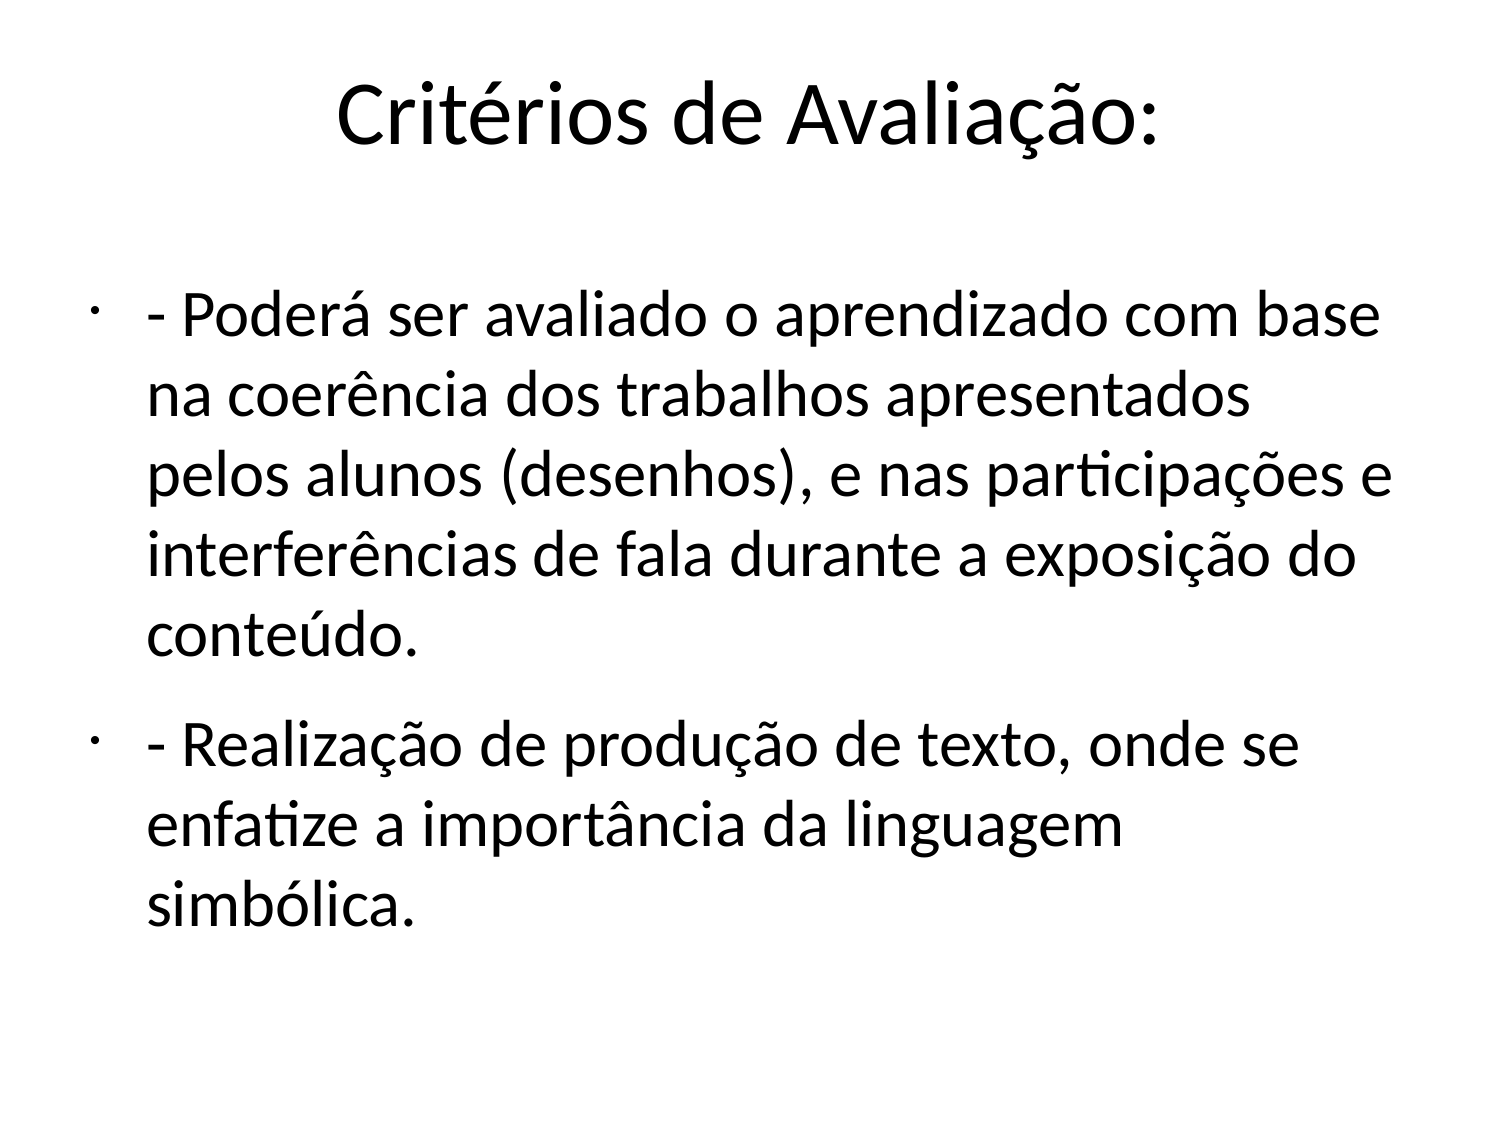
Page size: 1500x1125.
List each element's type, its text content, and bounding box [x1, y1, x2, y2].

title Critérios de Avaliação: [75, 45, 1425, 233]
list - Poderá ser avaliado o aprendizado com base na coerência dos trabalhos apresentados pelos alunos (desenhos), e nas participações e interferências de fala durante a exposição do conteúdo. - Realização de produção de texto, onde se enfatize a importância da linguagem simbólica. [75, 262, 1425, 1005]
